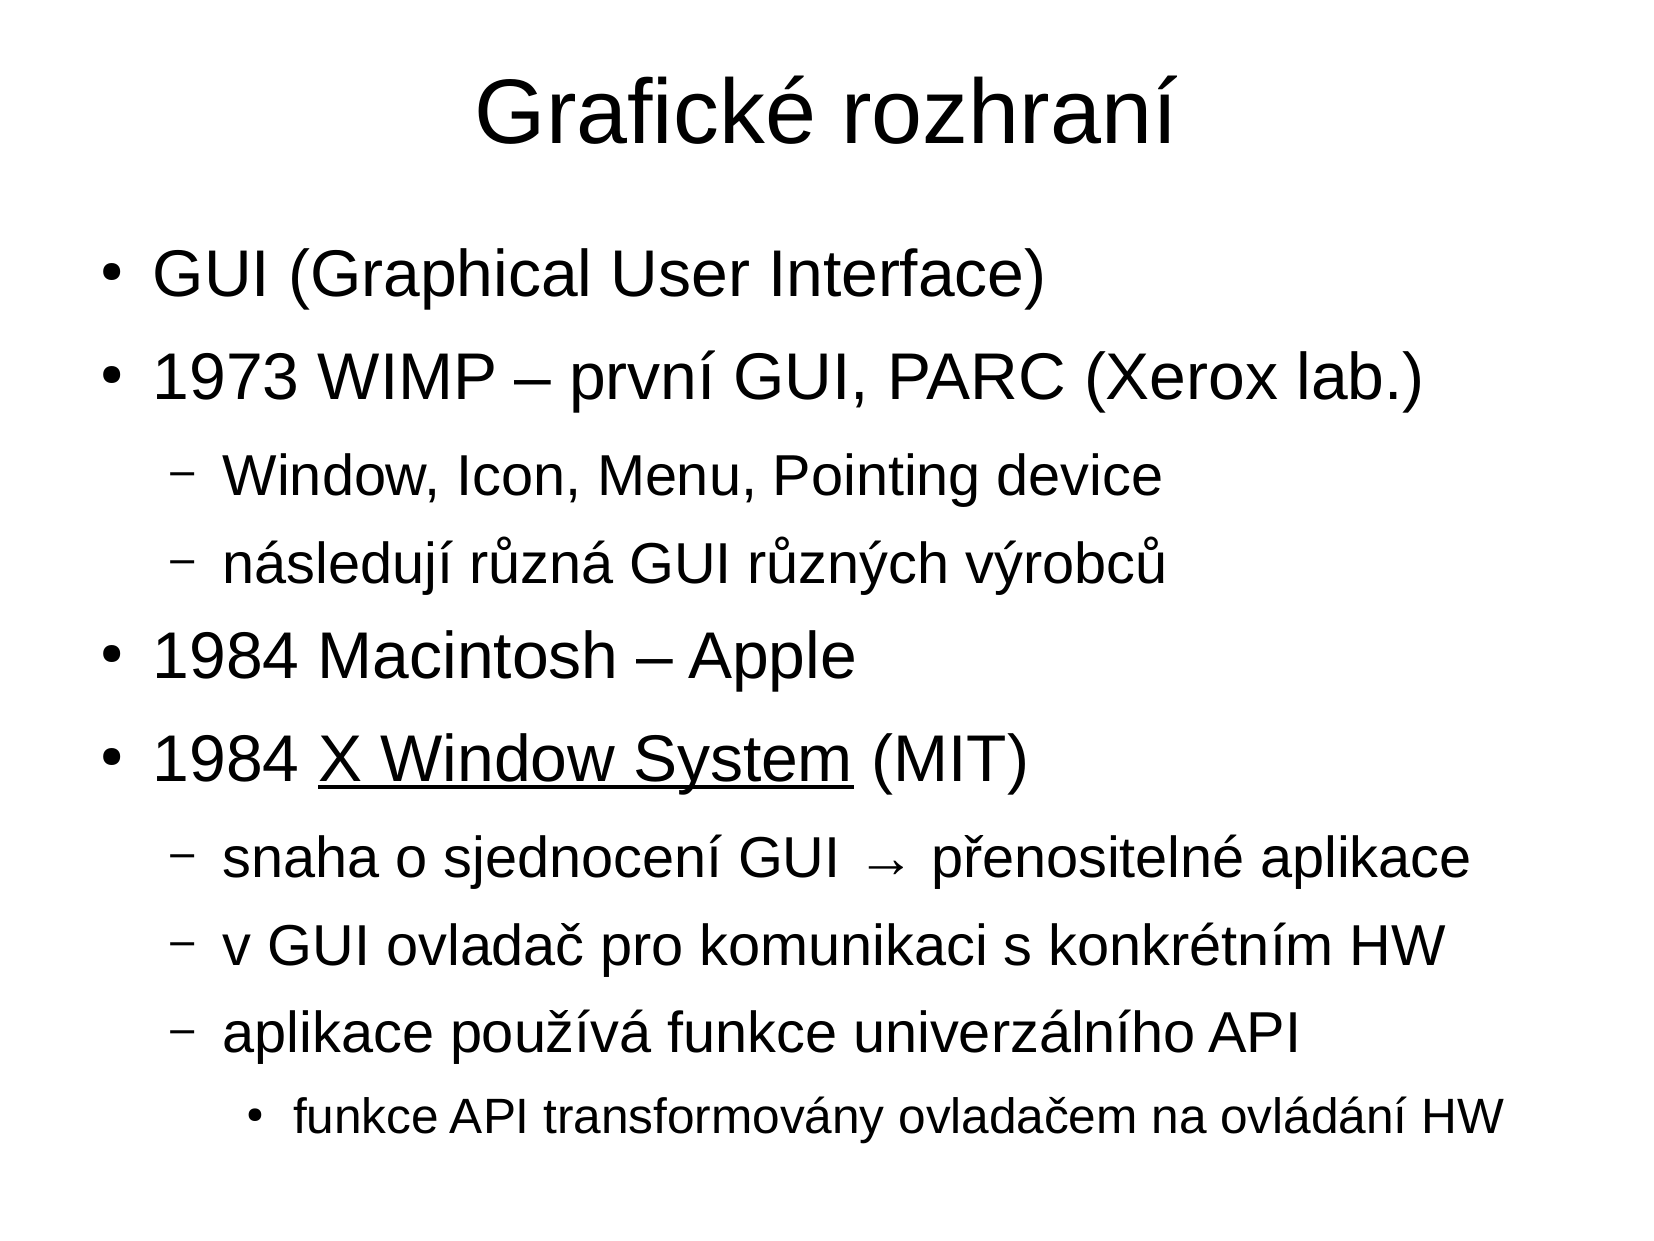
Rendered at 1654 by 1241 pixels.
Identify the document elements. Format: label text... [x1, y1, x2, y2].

list GUI (Graphical User Interface) 1973 WIMP – první GUI, PARC (Xerox lab.) Window, Icon, Menu, Pointing device následují různá GUI různých výrobců 1984 Macintosh – Apple 1984 X Window System (MIT) snaha o sjednocení GUI → přenositelné aplikace v GUI ovladač pro komunikaci s konkrétním HW aplikace používá funkce univerzálního API funkce API transformovány ovladačem na ovládání HW [82, 237, 1571, 1153]
title Grafické rozhraní [82, 15, 1571, 208]
